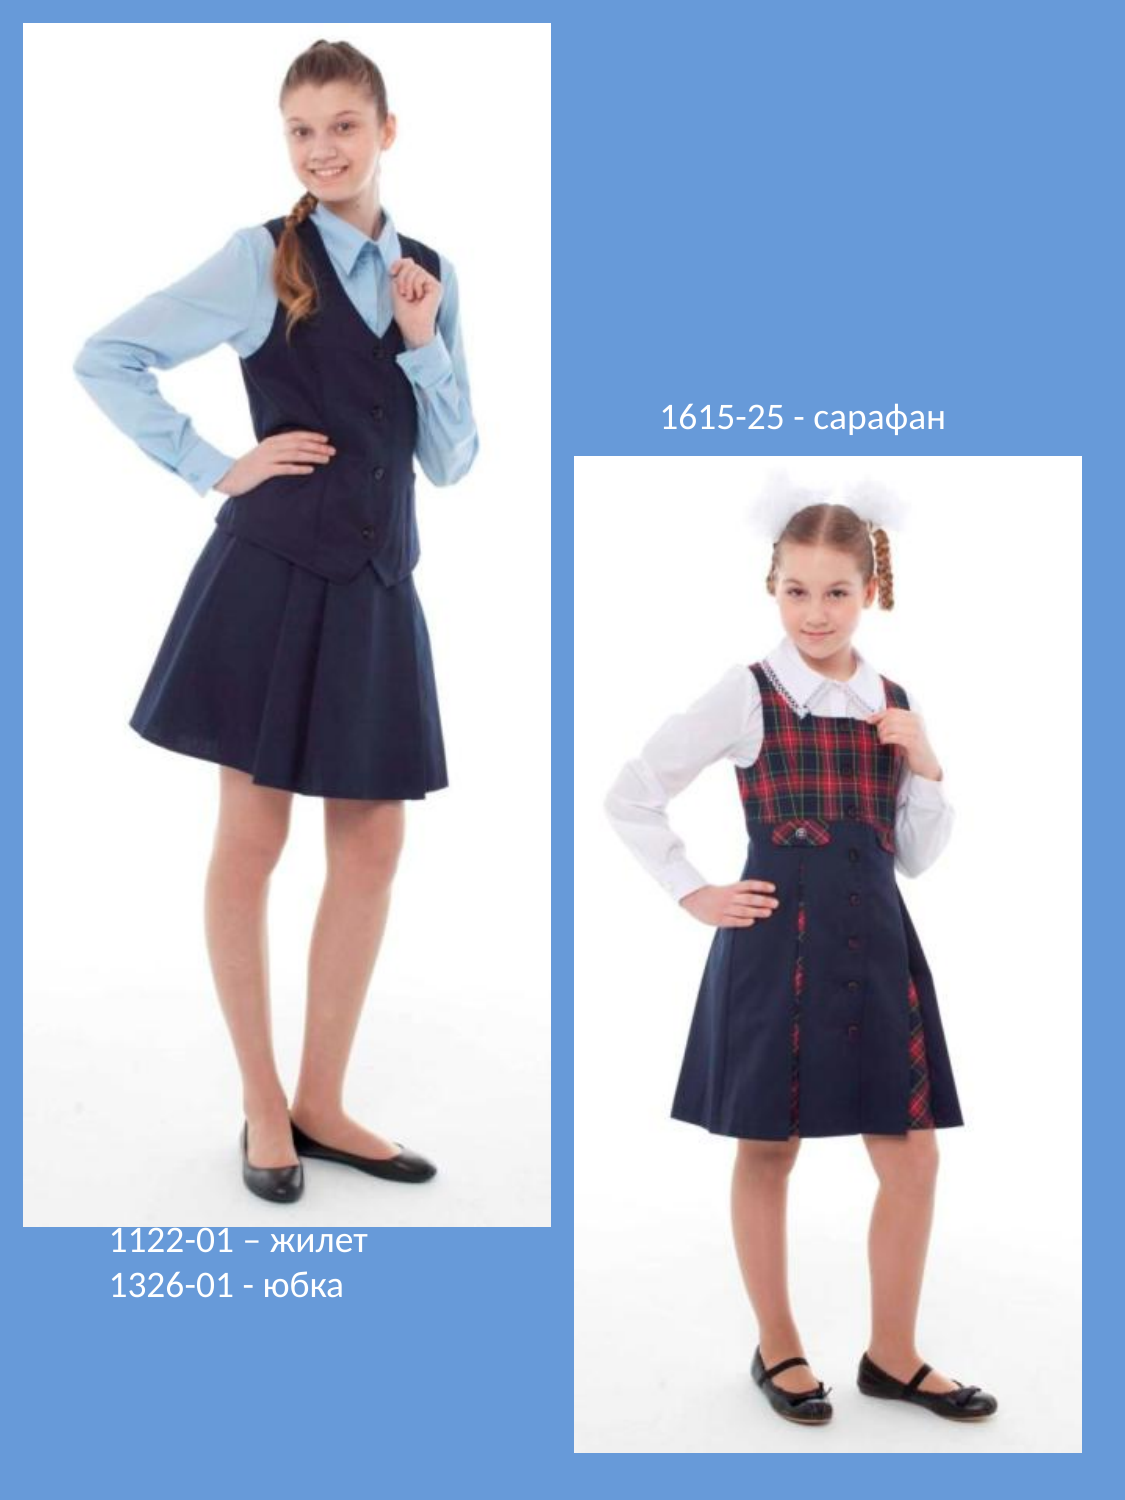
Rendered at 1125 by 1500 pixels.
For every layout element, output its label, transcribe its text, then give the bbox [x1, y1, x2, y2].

picture [23, 23, 551, 1227]
picture [574, 456, 1082, 1453]
text_box 1122-01 – жилет 1326-01 - юбка [93, 1113, 540, 1407]
text_box 1615-25 - сарафан [644, 246, 1090, 539]
